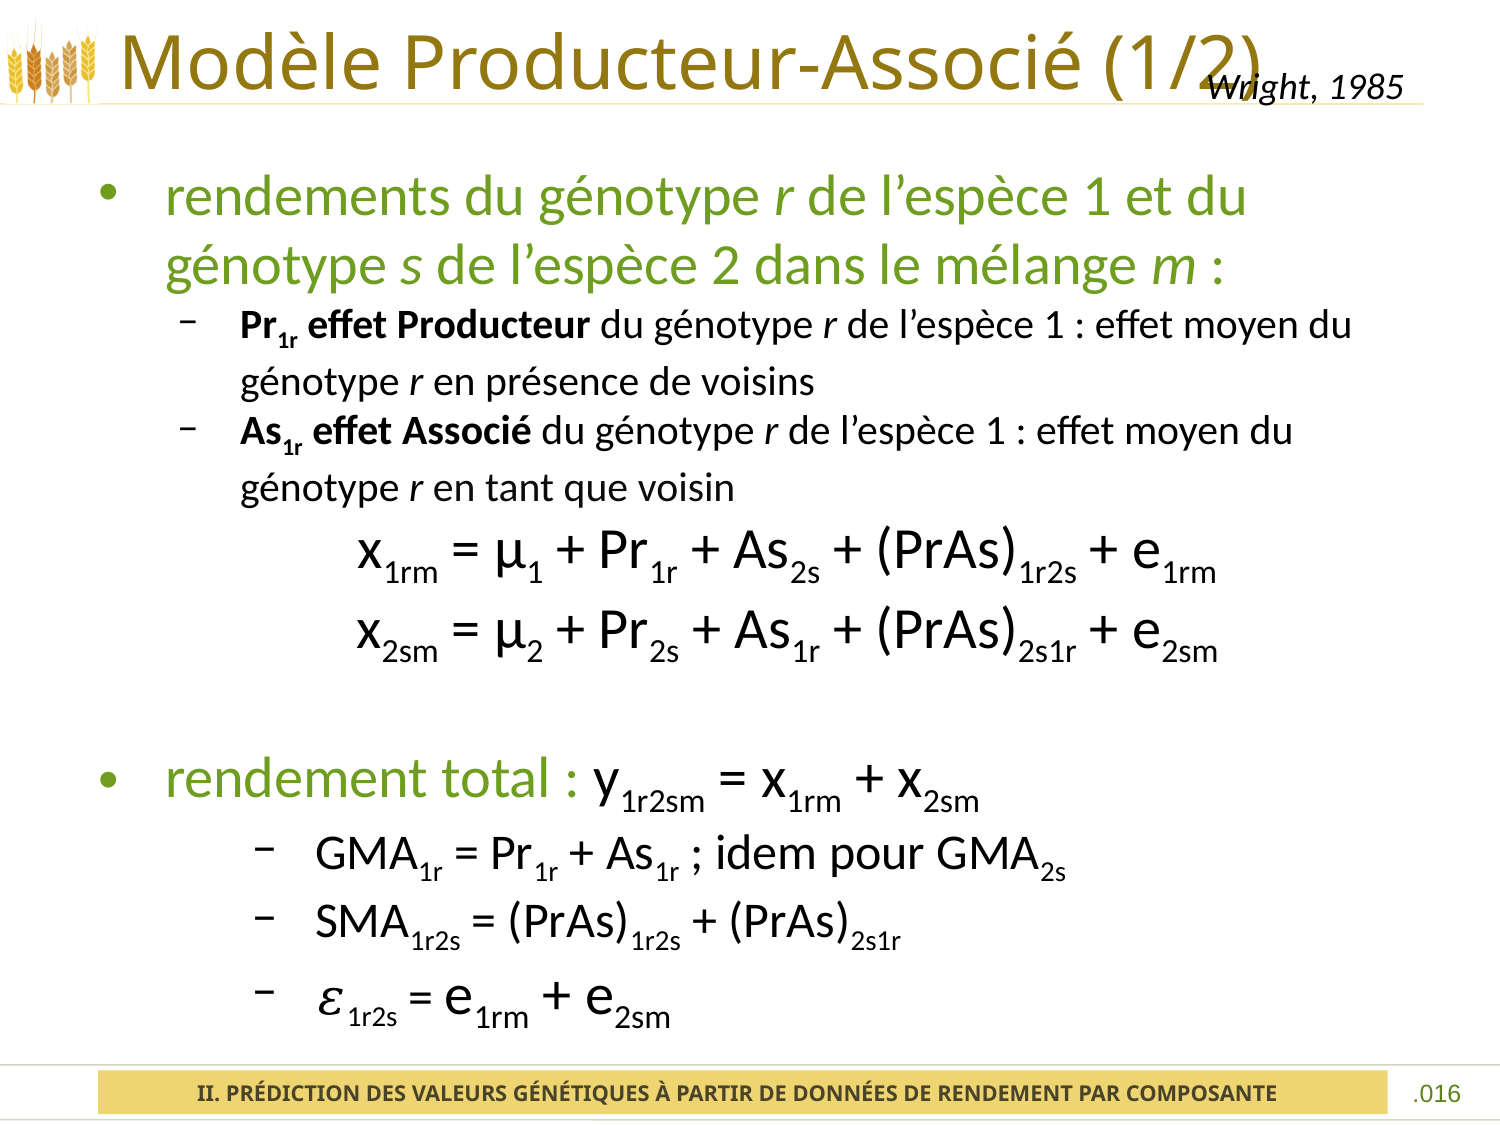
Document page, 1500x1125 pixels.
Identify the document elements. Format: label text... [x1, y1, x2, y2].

text_box II. PRÉDICTION DES VALEURS GÉNÉTIQUES À PARTIR DE DONNÉES DE RENDEMENT PAR COMPOSANTE [112, 1079, 1365, 1106]
text_box Wright, 1985 [1191, 54, 1499, 161]
title Modèle Producteur-Associé (1/2) [103, 7, 1425, 103]
picture [5, 18, 99, 104]
list rendements du génotype r de l’espèce 1 et du génotype s de l’espèce 2 dans le mélange m : Pr1r effet Producteur du génotype r de l’espèce 1 : effet moyen du génotype r en présence de voisins As1r effet Associé du génotype r de l’espèce 1 : effet moyen du génotype r en tant que voisin x1rm = μ1 + Pr1r + As2s + (PrAs)1r2s + e1rm x2sm = μ2 + Pr2s + As1r + (PrAs)2s1r + e2sm rendement total : y1r2sm = x1rm + x2sm GMA1r = Pr1r + As1r ; idem pour GMA2s SMA1r2s = (PrAs)1r2s + (PrAs)2s1r 𝜀1r2s = e1rm + e2sm [75, 149, 1425, 1005]
